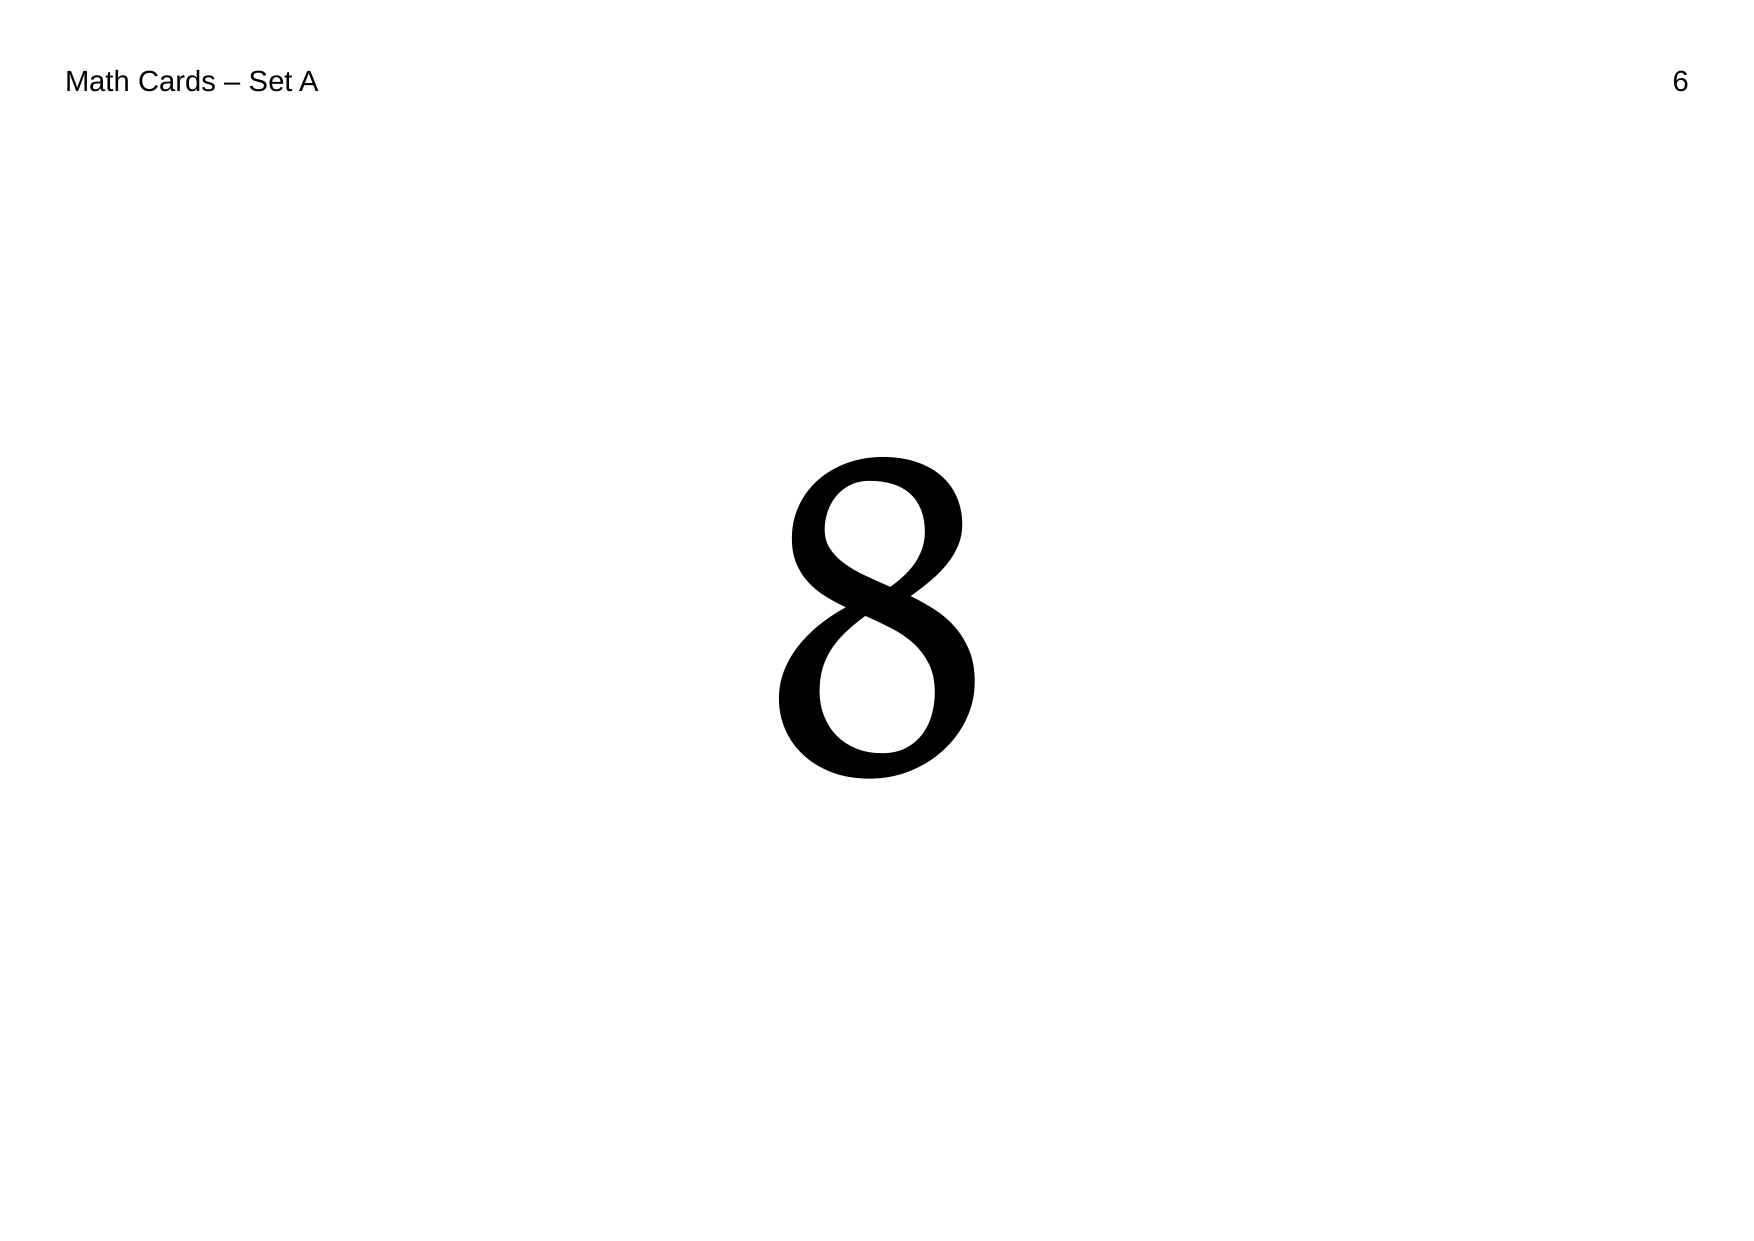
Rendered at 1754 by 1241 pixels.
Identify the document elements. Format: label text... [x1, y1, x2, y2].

text_box 6 [1666, 59, 1695, 104]
text_box Math Cards – Set A [59, 59, 326, 104]
text_box 8 [748, 318, 1006, 922]
